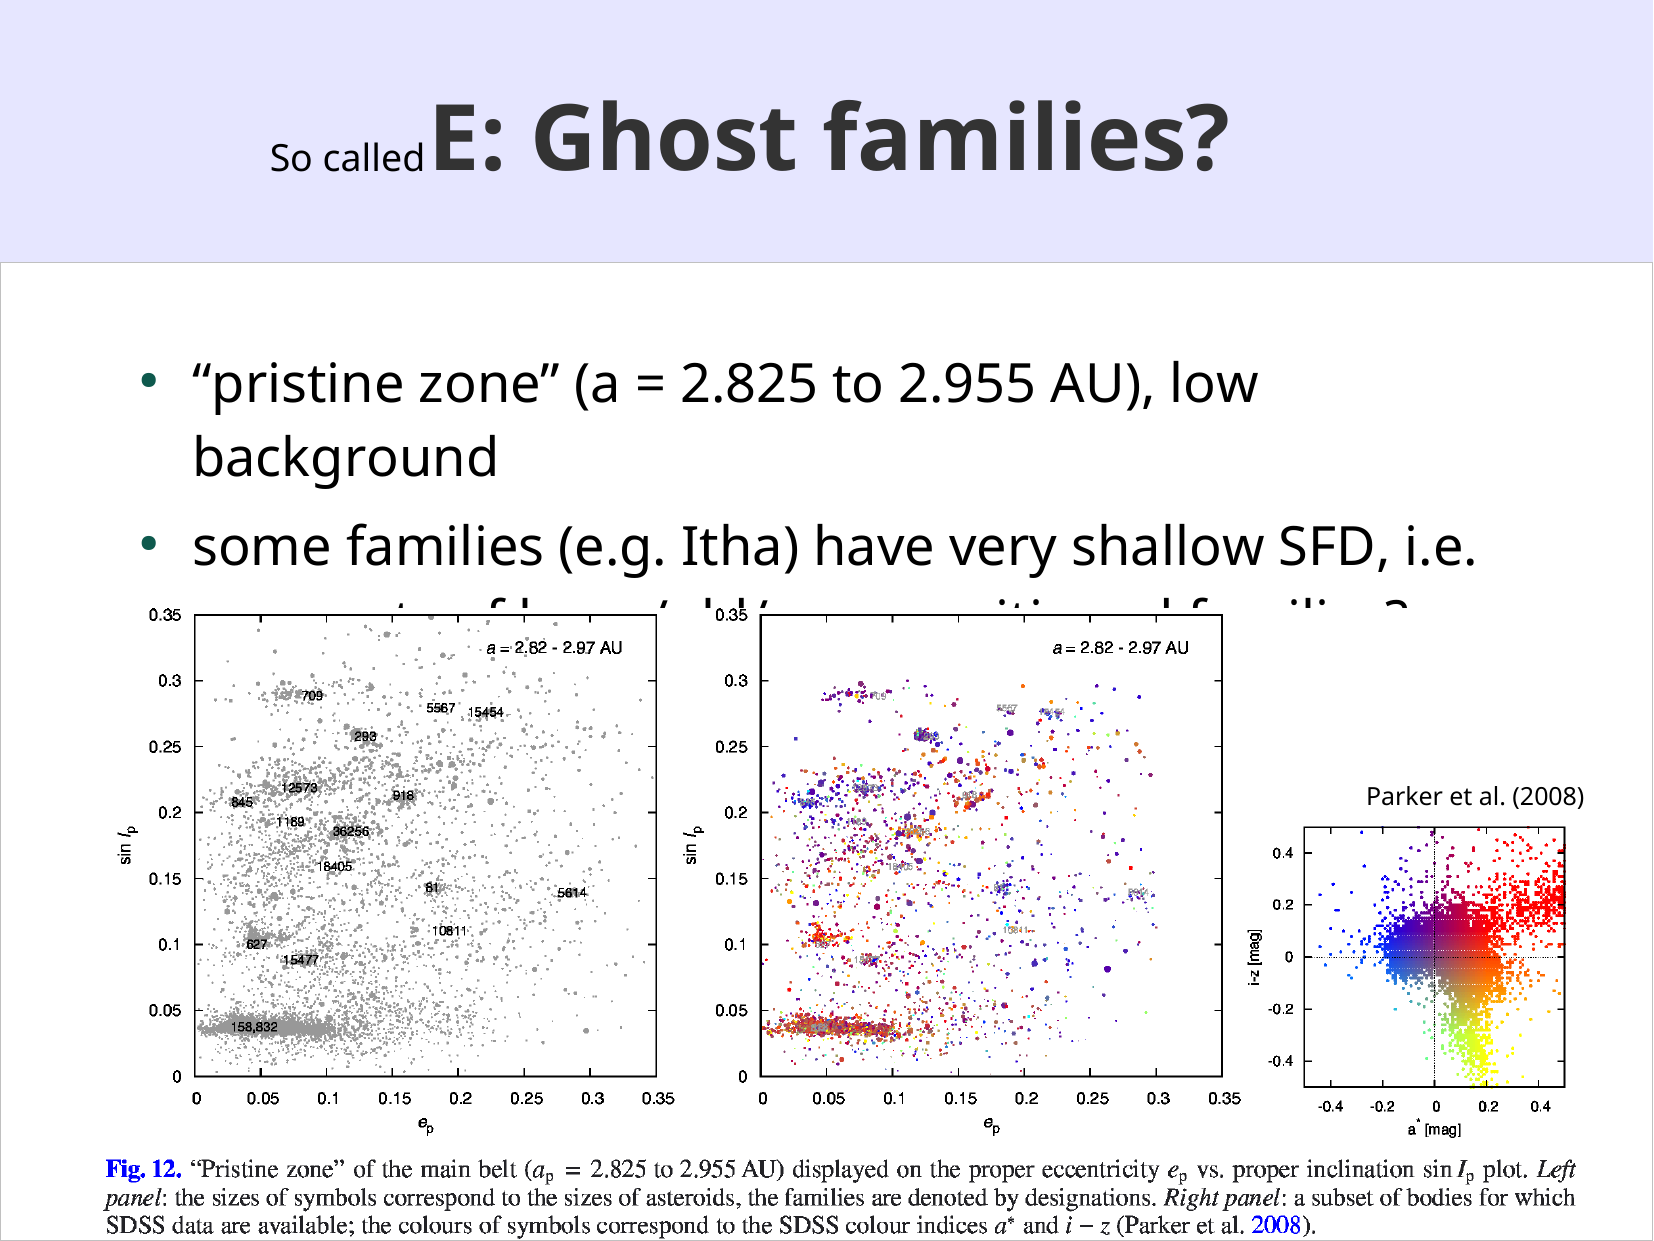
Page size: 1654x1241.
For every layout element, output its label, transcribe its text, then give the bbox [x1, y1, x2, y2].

list “pristine zone” (a = 2.825 to 2.955 AU), low background some families (e.g. Itha) have very shallow SFD, i.e. remnants of large/old/communitioned families? [121, 344, 1534, 608]
picture [103, 608, 1576, 1239]
text_box Parker et al. (2008) [1351, 771, 1580, 816]
title E: Ghost families? [124, 31, 1536, 239]
text_box So called [255, 124, 425, 184]
